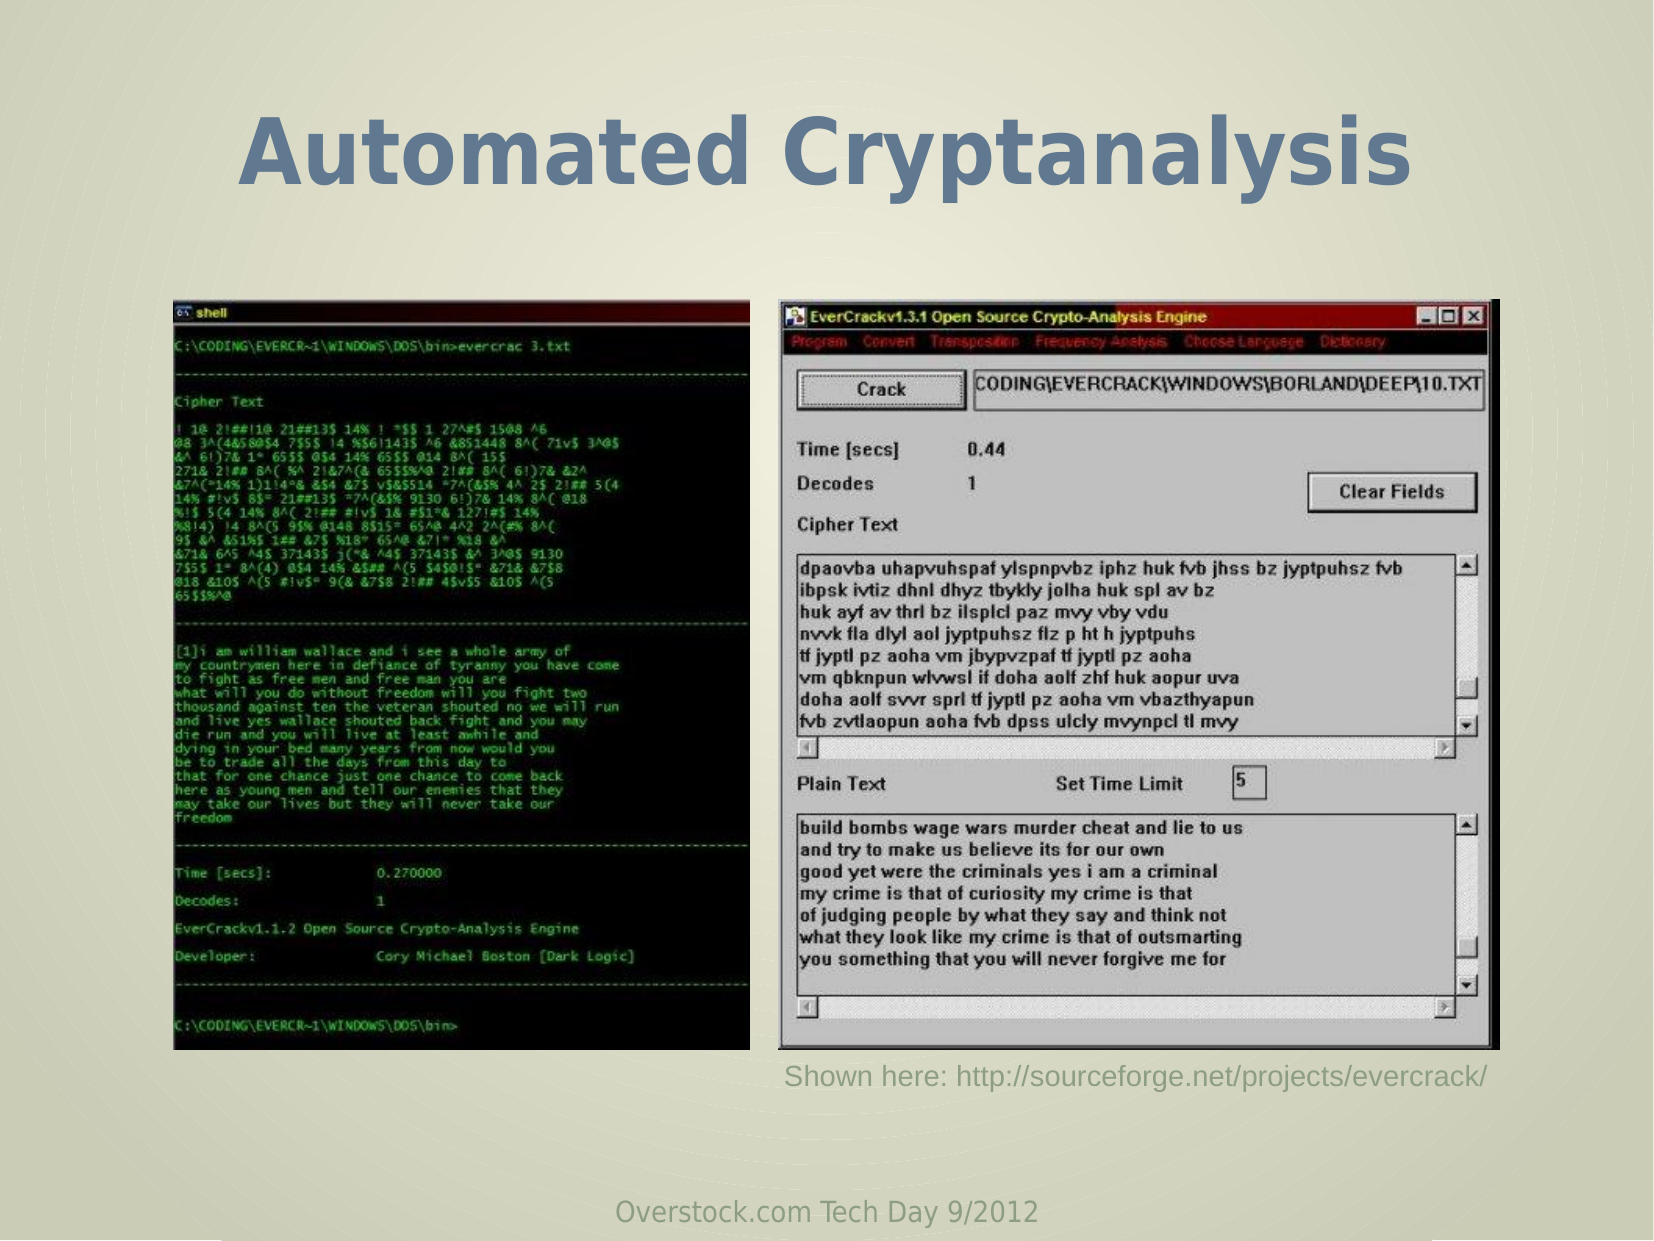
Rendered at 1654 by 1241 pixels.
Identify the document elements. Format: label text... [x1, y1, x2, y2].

title Automated Cryptanalysis [82, 49, 1571, 257]
picture [173, 299, 750, 1050]
picture [778, 299, 1500, 1050]
text_box Shown here: http://sourceforge.net/projects/evercrack/ [539, 1053, 1504, 1110]
